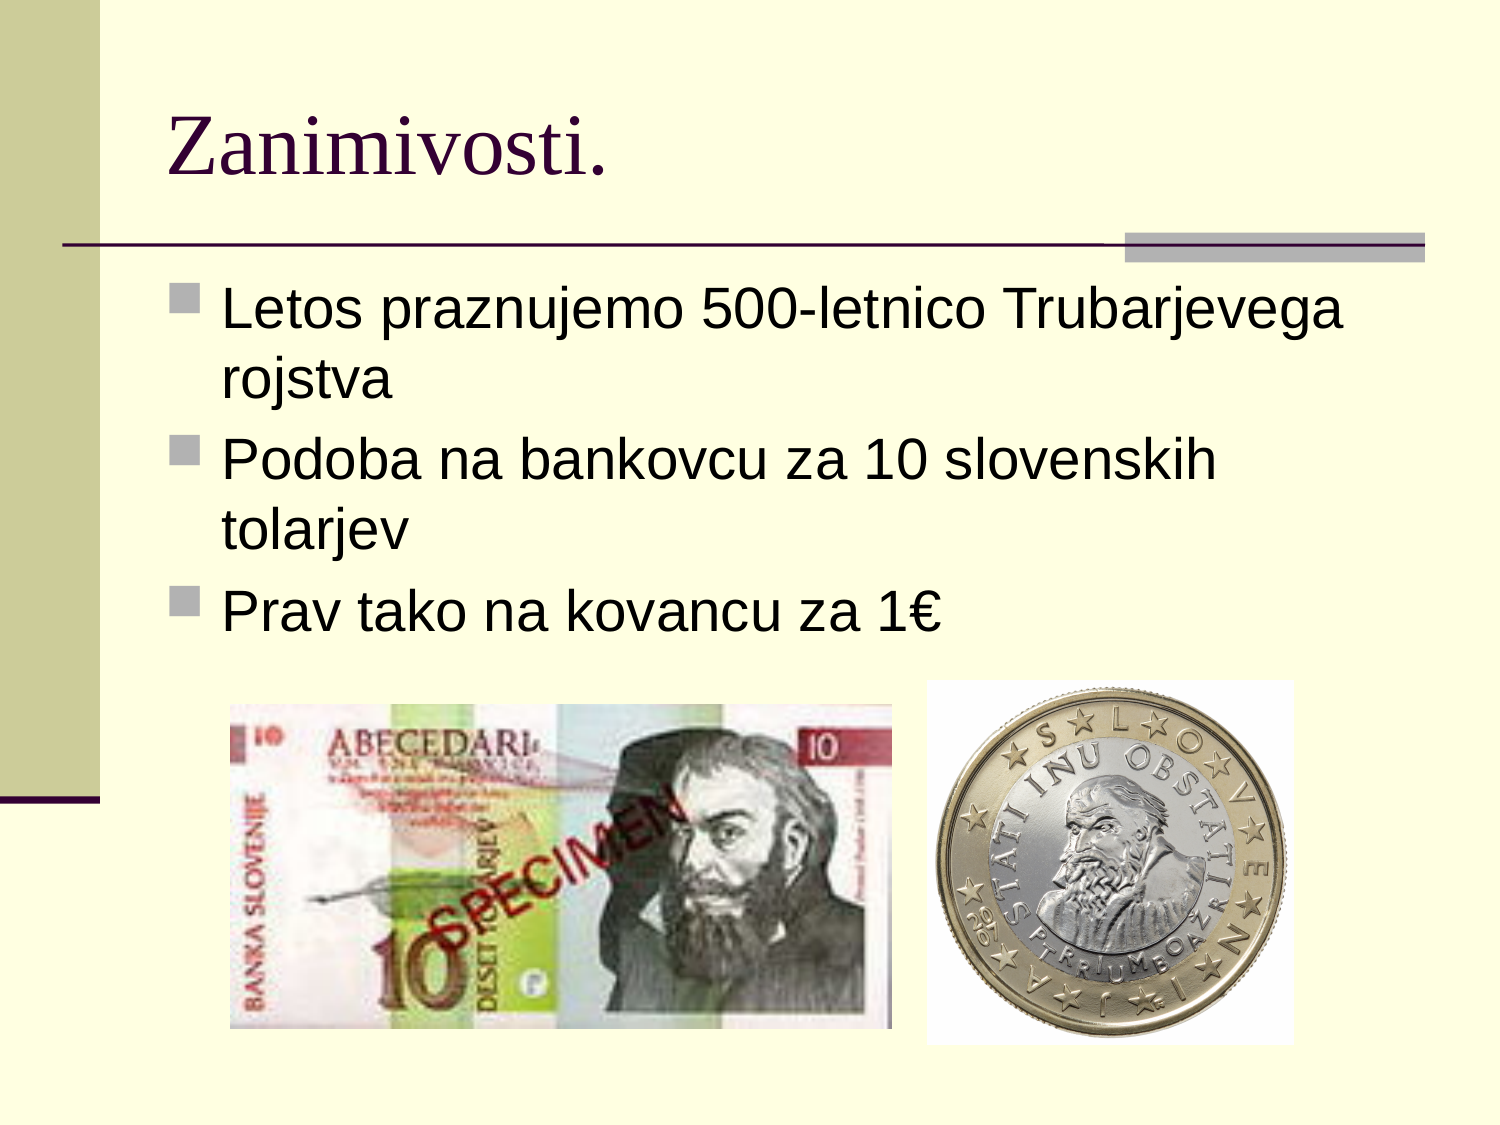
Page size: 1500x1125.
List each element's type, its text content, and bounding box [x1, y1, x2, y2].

title Zanimivosti. [150, 45, 1425, 234]
list Letos praznujemo 500-letnico Trubarjevega rojstva Podoba na bankovcu za 10 slovenskih tolarjev Prav tako na kovancu za 1€ [150, 262, 1425, 1006]
picture [230, 704, 892, 1029]
picture [927, 680, 1294, 1045]
